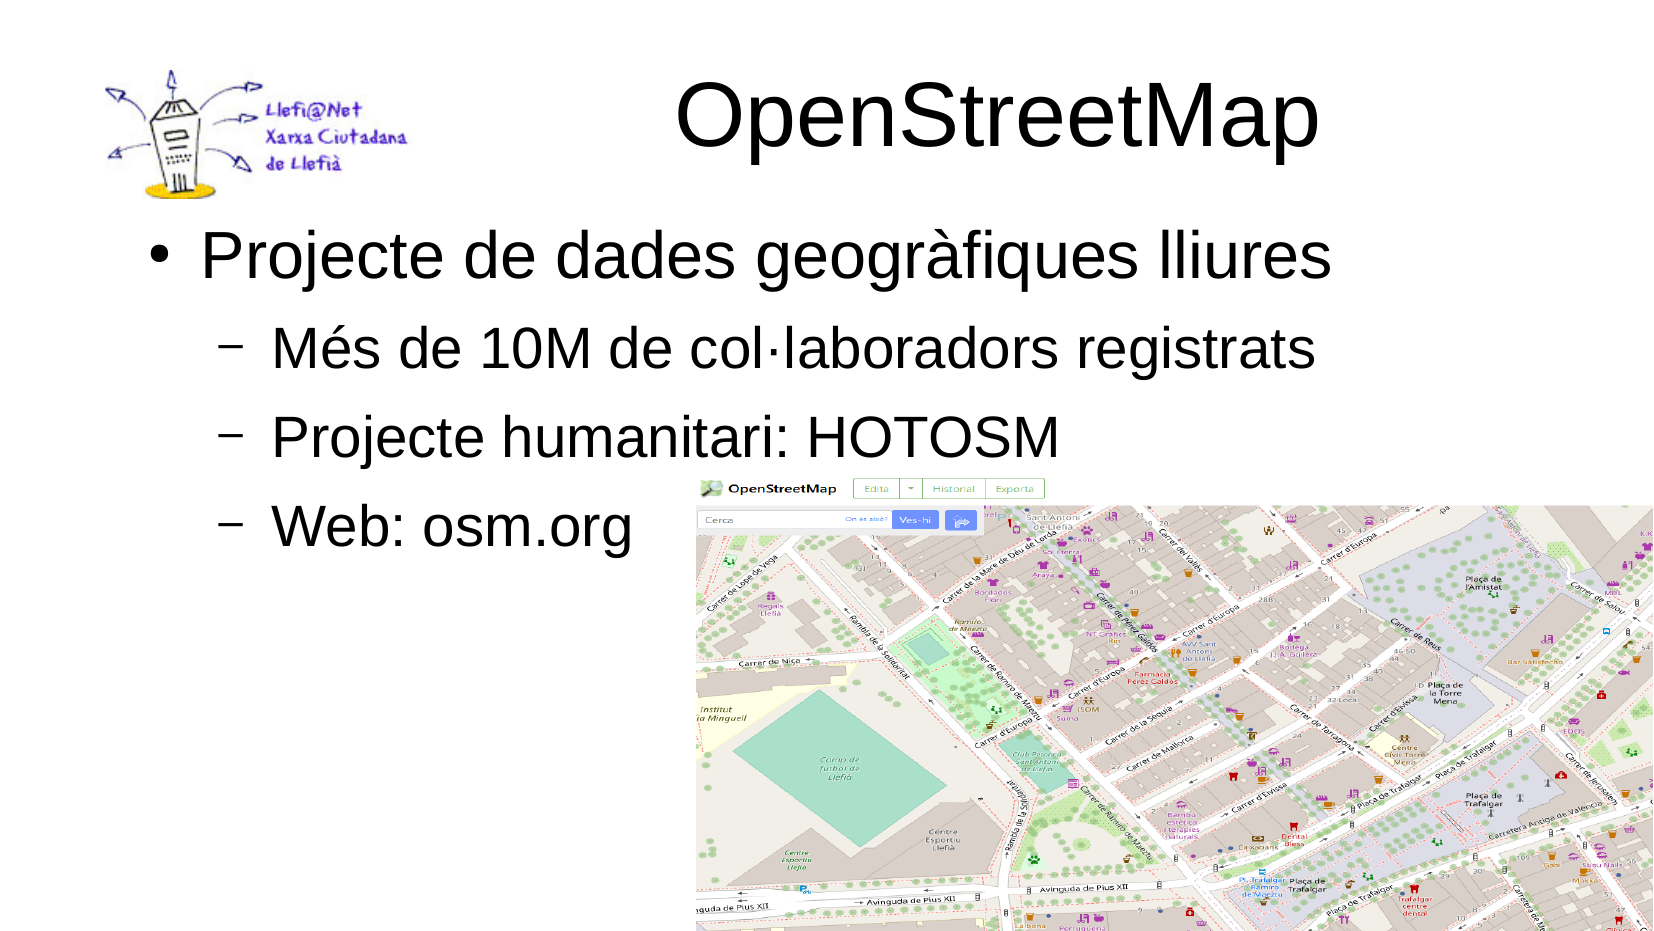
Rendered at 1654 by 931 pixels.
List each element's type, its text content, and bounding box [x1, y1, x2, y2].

picture [696, 477, 1653, 931]
title OpenStreetMap [425, 37, 1571, 193]
picture [105, 70, 412, 199]
list Projecte de dades geogràfiques lliures Més de 10M de col·laboradors registrats Projecte humanitari: HOTOSM Web: osm.org [129, 217, 1472, 758]
